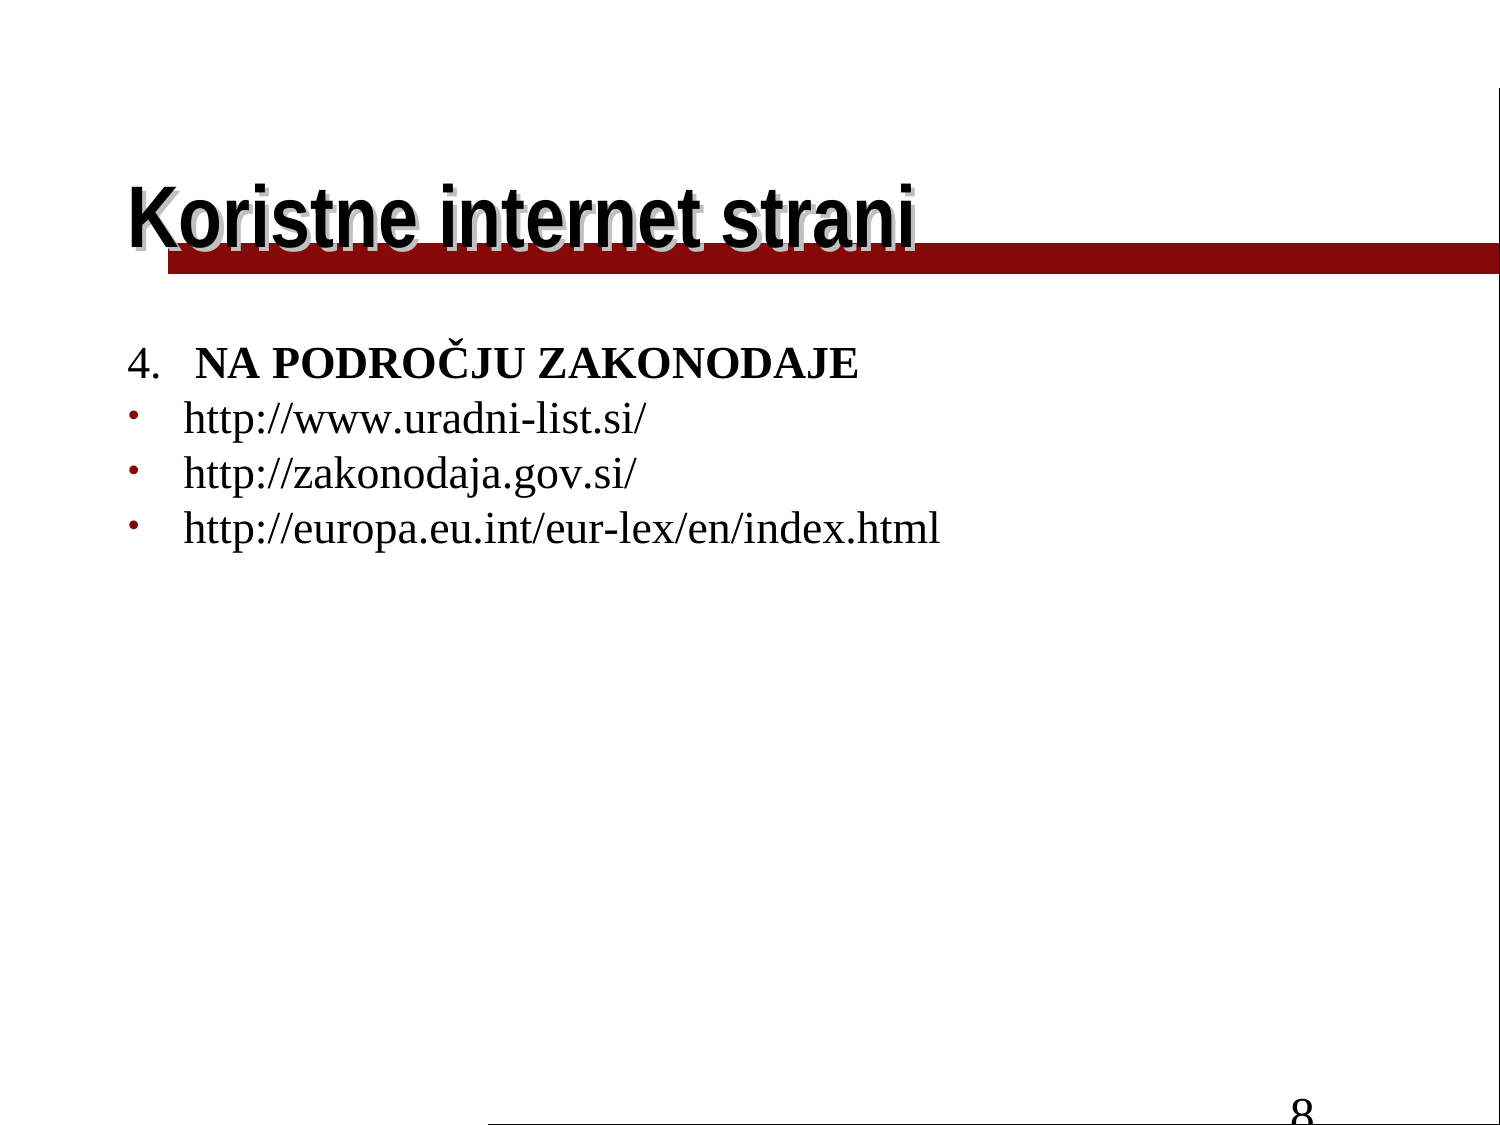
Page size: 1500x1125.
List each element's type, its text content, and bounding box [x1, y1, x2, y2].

list 4. NA PODROČJU ZAKONODAJE http://www.uradni-list.si/ http://zakonodaja.gov.si/ http://europa.eu.int/eur-lex/en/index.html [112, 324, 1388, 1001]
title Koristne internet strani [112, 137, 1388, 288]
